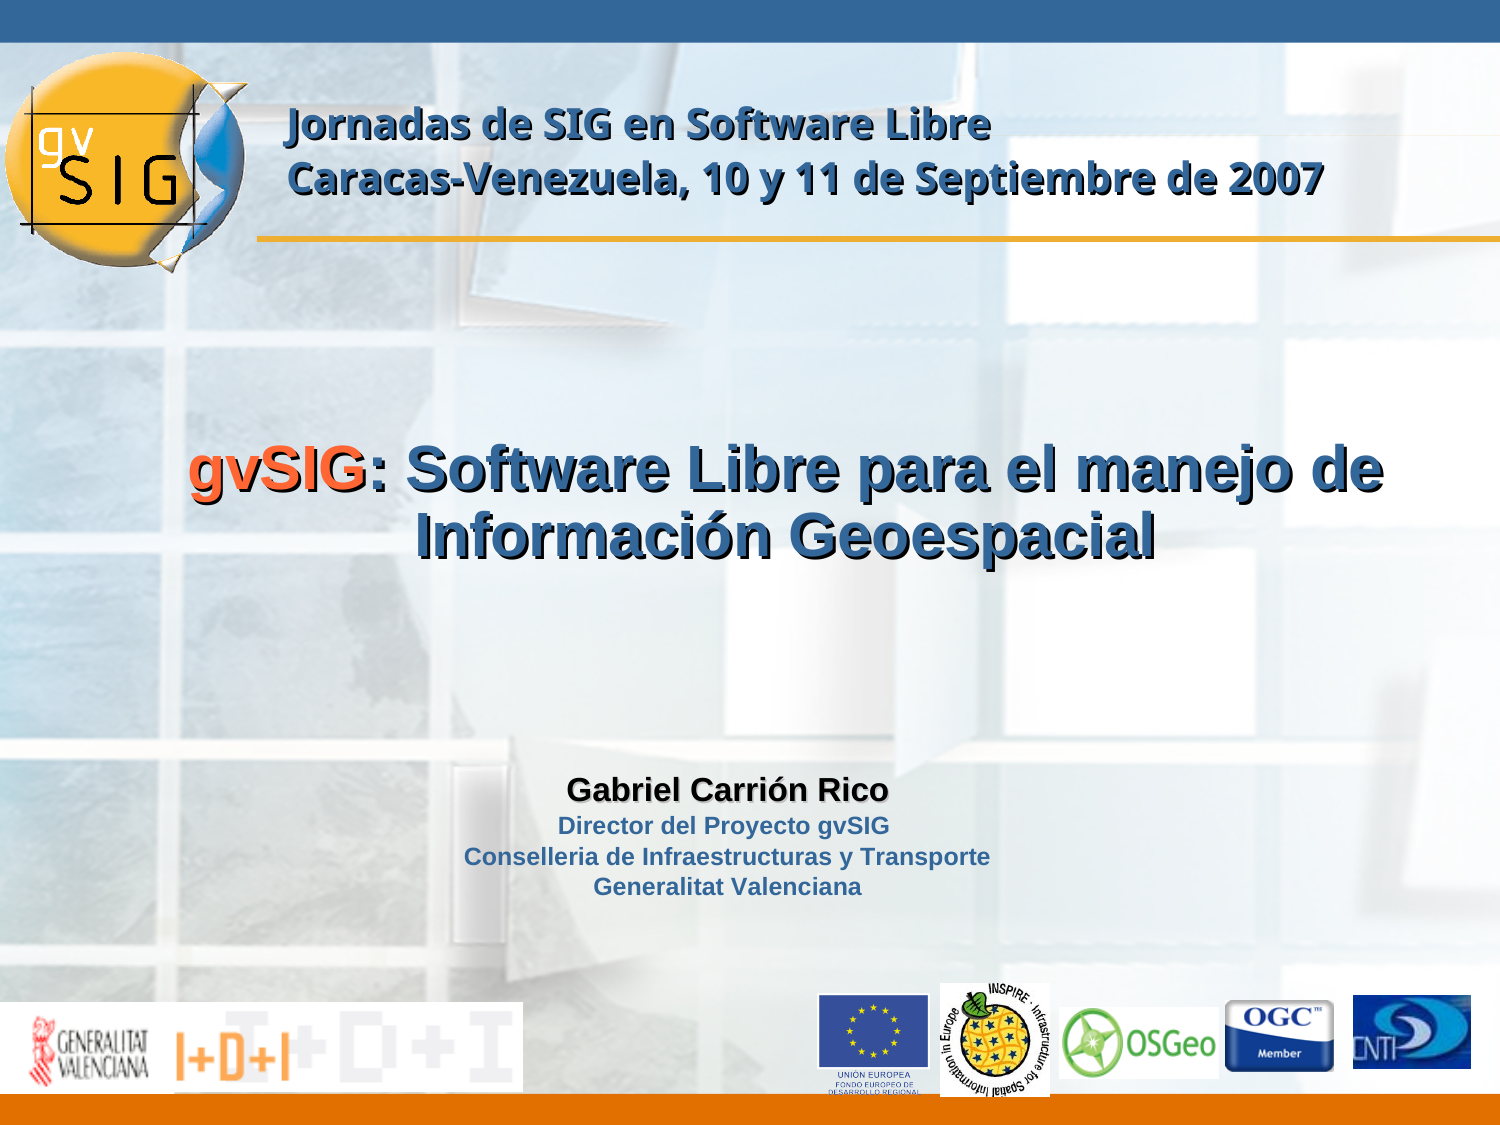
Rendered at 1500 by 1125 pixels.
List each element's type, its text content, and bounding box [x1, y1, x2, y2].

picture [0, 1002, 523, 1094]
picture [817, 993, 930, 1095]
picture [940, 983, 1050, 1097]
picture [0, 49, 250, 276]
picture [1225, 1000, 1334, 1072]
picture [1059, 1007, 1219, 1079]
text_box Gabriel Carrión Rico Director del Proyecto gvSIG Conselleria de Infraestructuras y Transporte Generalitat Valenciana [375, 764, 1081, 960]
picture [1353, 995, 1471, 1069]
text_box Jornadas de SIG en Software Libre Caracas-Venezuela, 10 y 11 de Septiembre de 2007 [271, 86, 1500, 198]
text_box gvSIG: Software Libre para el manejo de Información Geoespacial [158, 428, 1414, 606]
